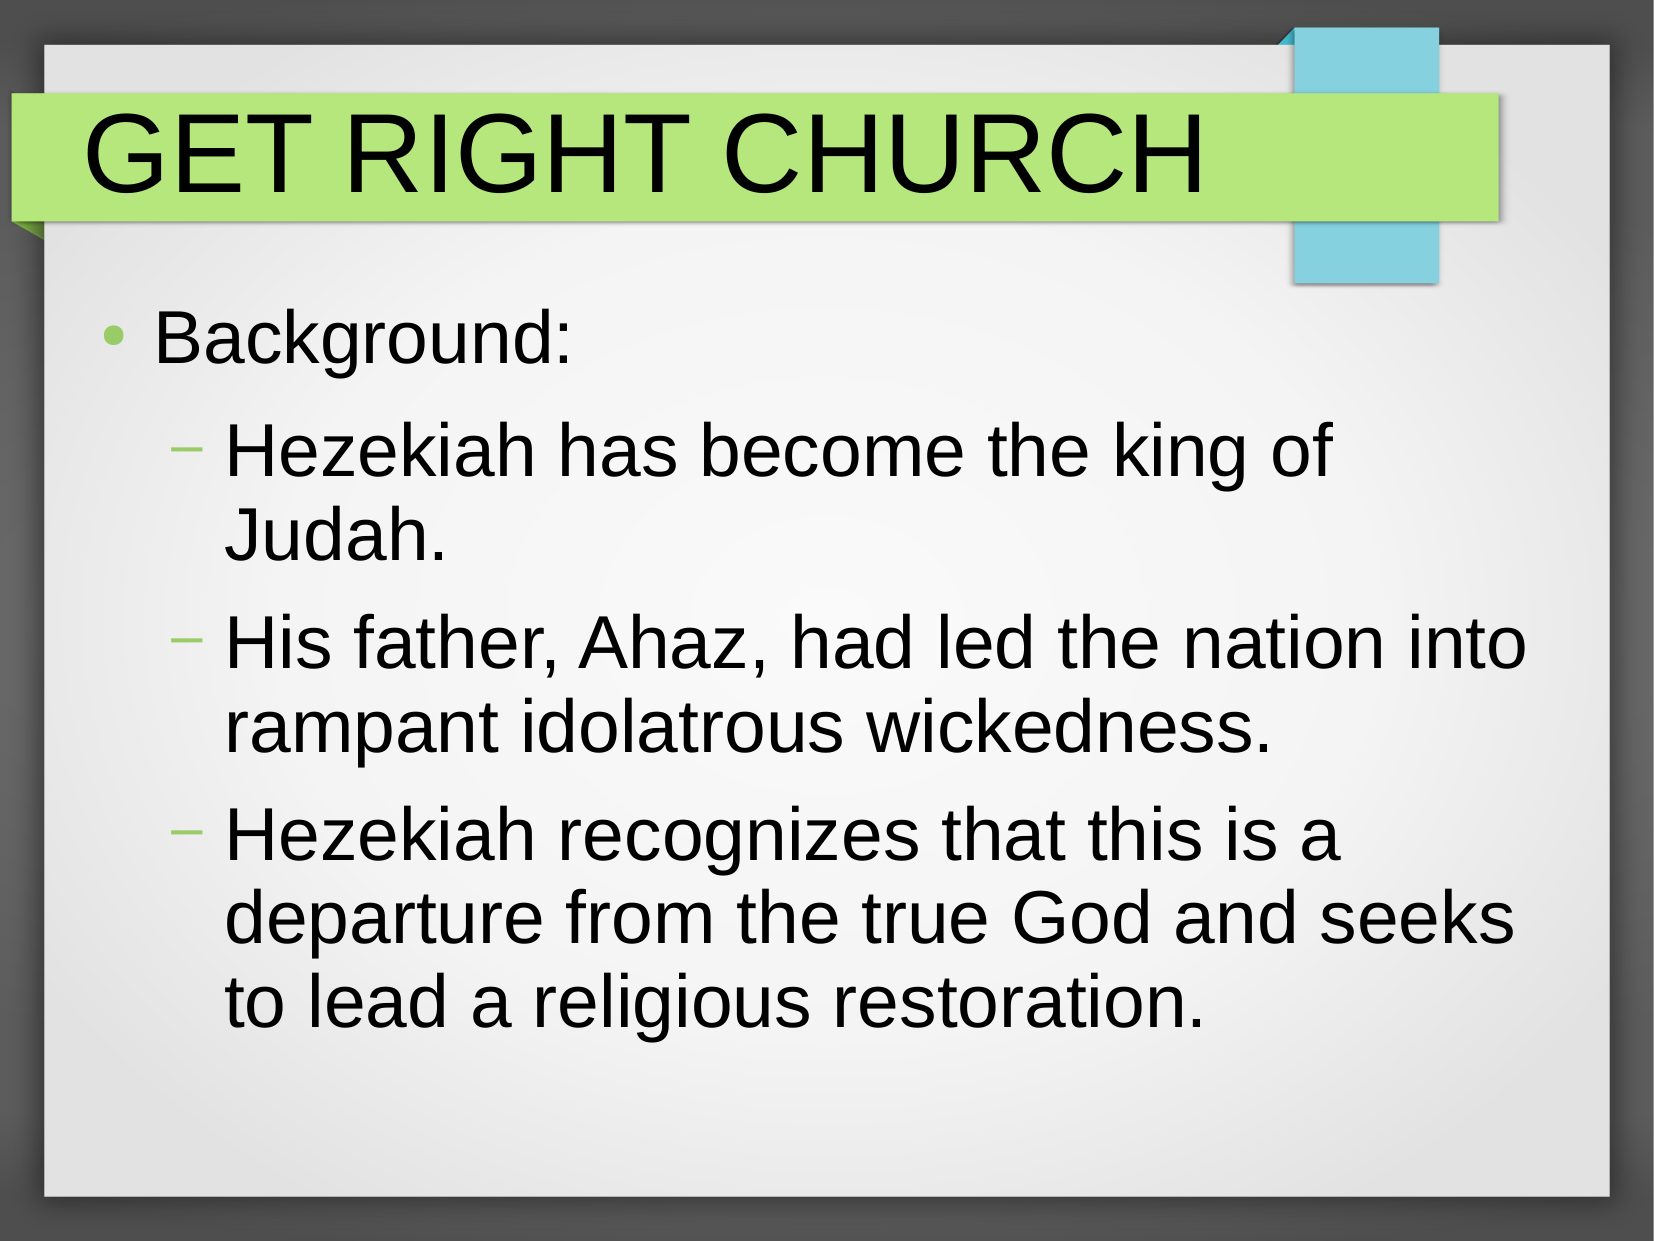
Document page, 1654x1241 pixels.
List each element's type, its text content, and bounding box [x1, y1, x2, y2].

list Background: Hezekiah has become the king of Judah. His father, Ahaz, had led the nation into rampant idolatrous wickedness. Hezekiah recognizes that this is a departure from the true God and seeks to lead a religious restoration. [82, 295, 1571, 1111]
title GET RIGHT CHURCH [82, 90, 1264, 217]
picture [0, 0, 1654, 1241]
